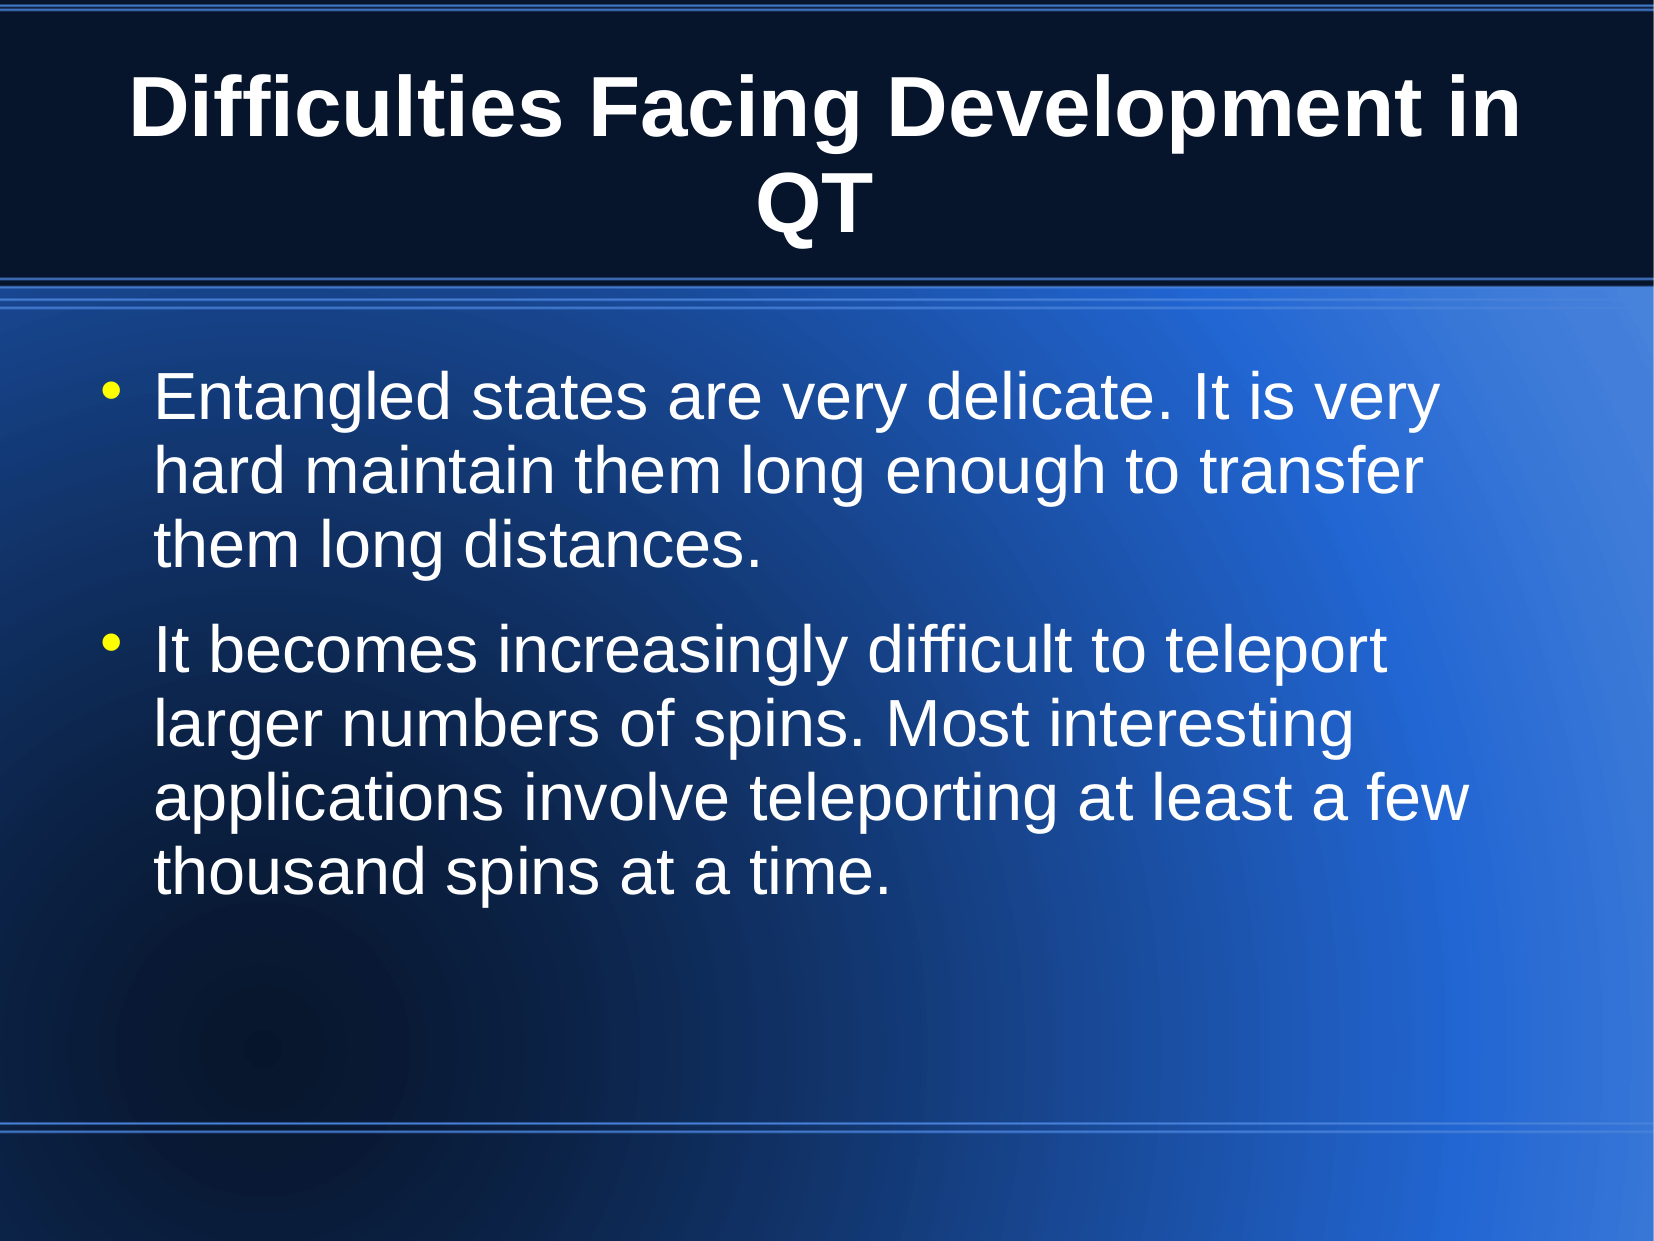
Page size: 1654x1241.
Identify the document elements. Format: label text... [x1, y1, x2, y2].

title Difficulties Facing Development in QT [82, 49, 1571, 257]
list Entangled states are very delicate. It is very hard maintain them long enough to transfer them long distances. It becomes increasingly difficult to teleport larger numbers of spins. Most interesting applications involve teleporting at least a few thousand spins at a time. [82, 355, 1571, 1058]
picture [0, 0, 1654, 1241]
